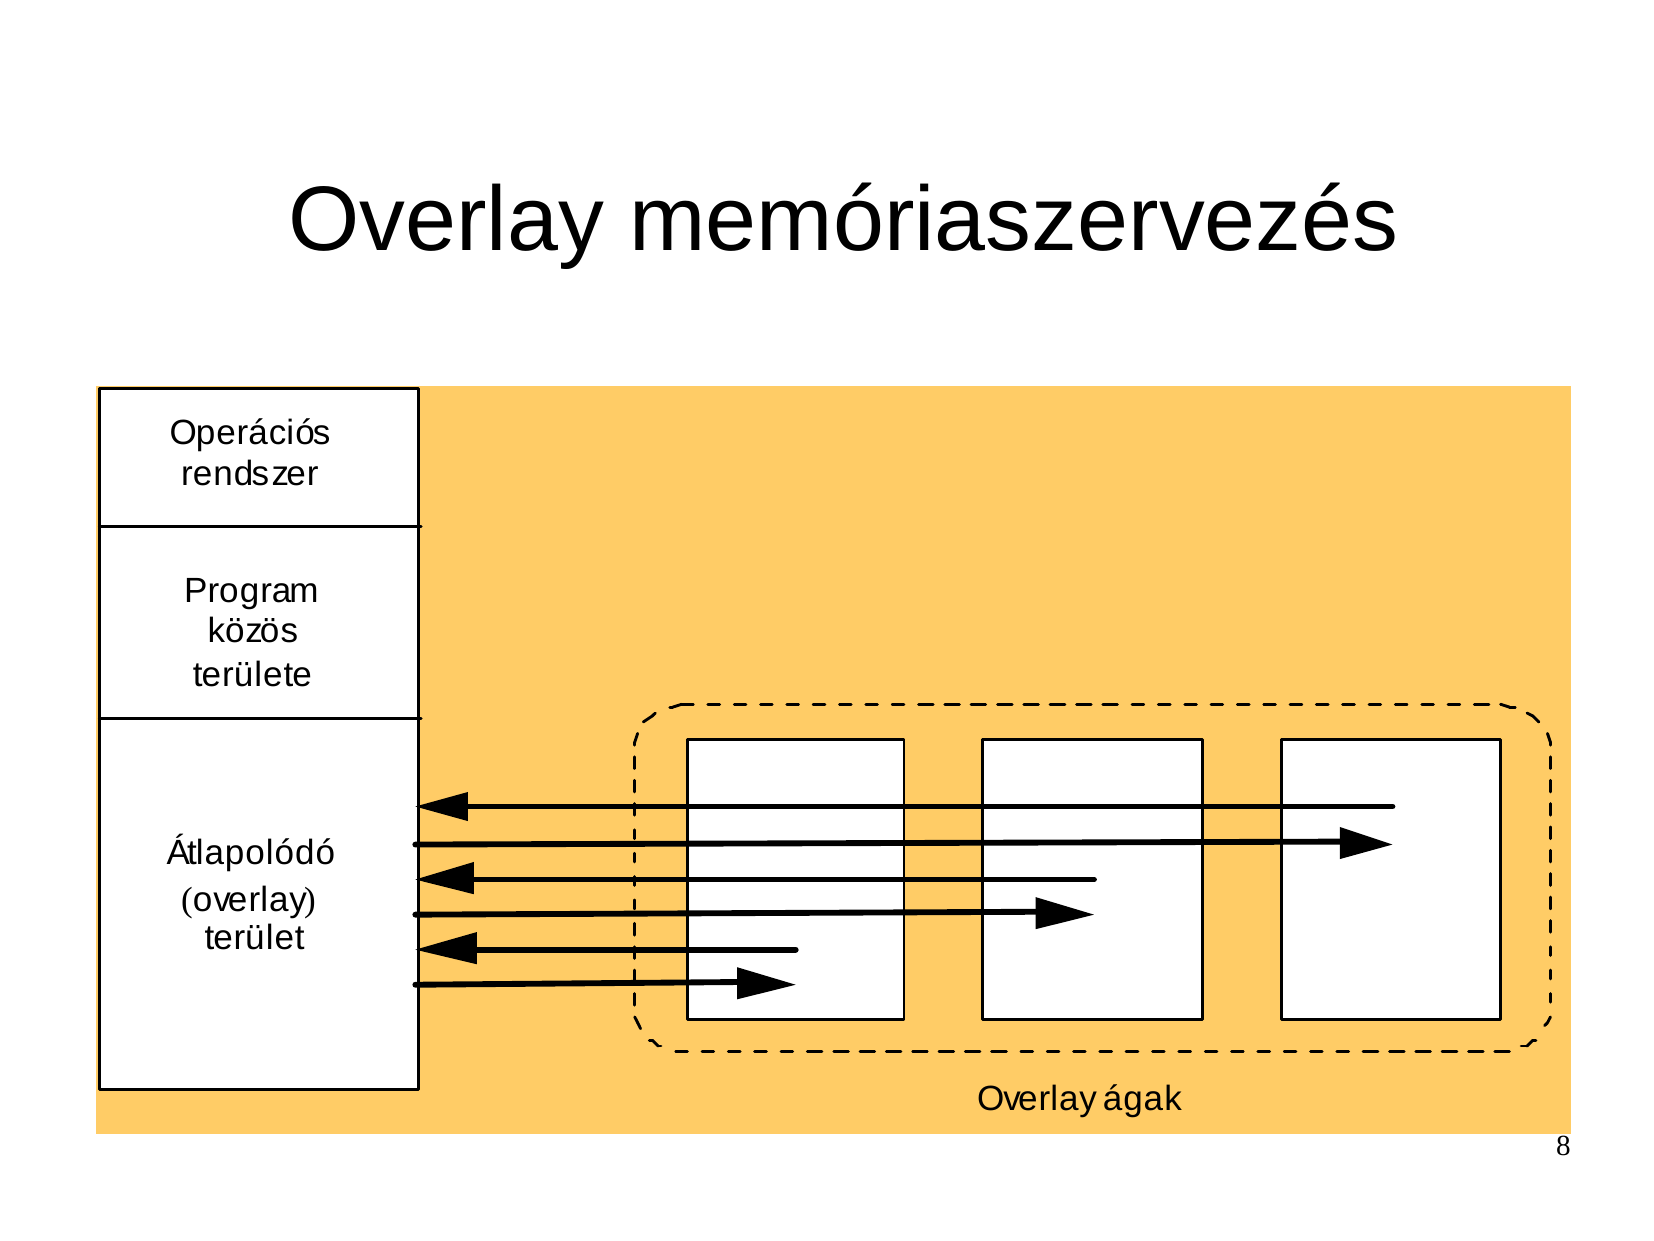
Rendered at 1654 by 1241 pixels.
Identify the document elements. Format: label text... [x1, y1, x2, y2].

title Overlay memóriaszervezés [124, 110, 1530, 317]
chart [96, 385, 1571, 1134]
